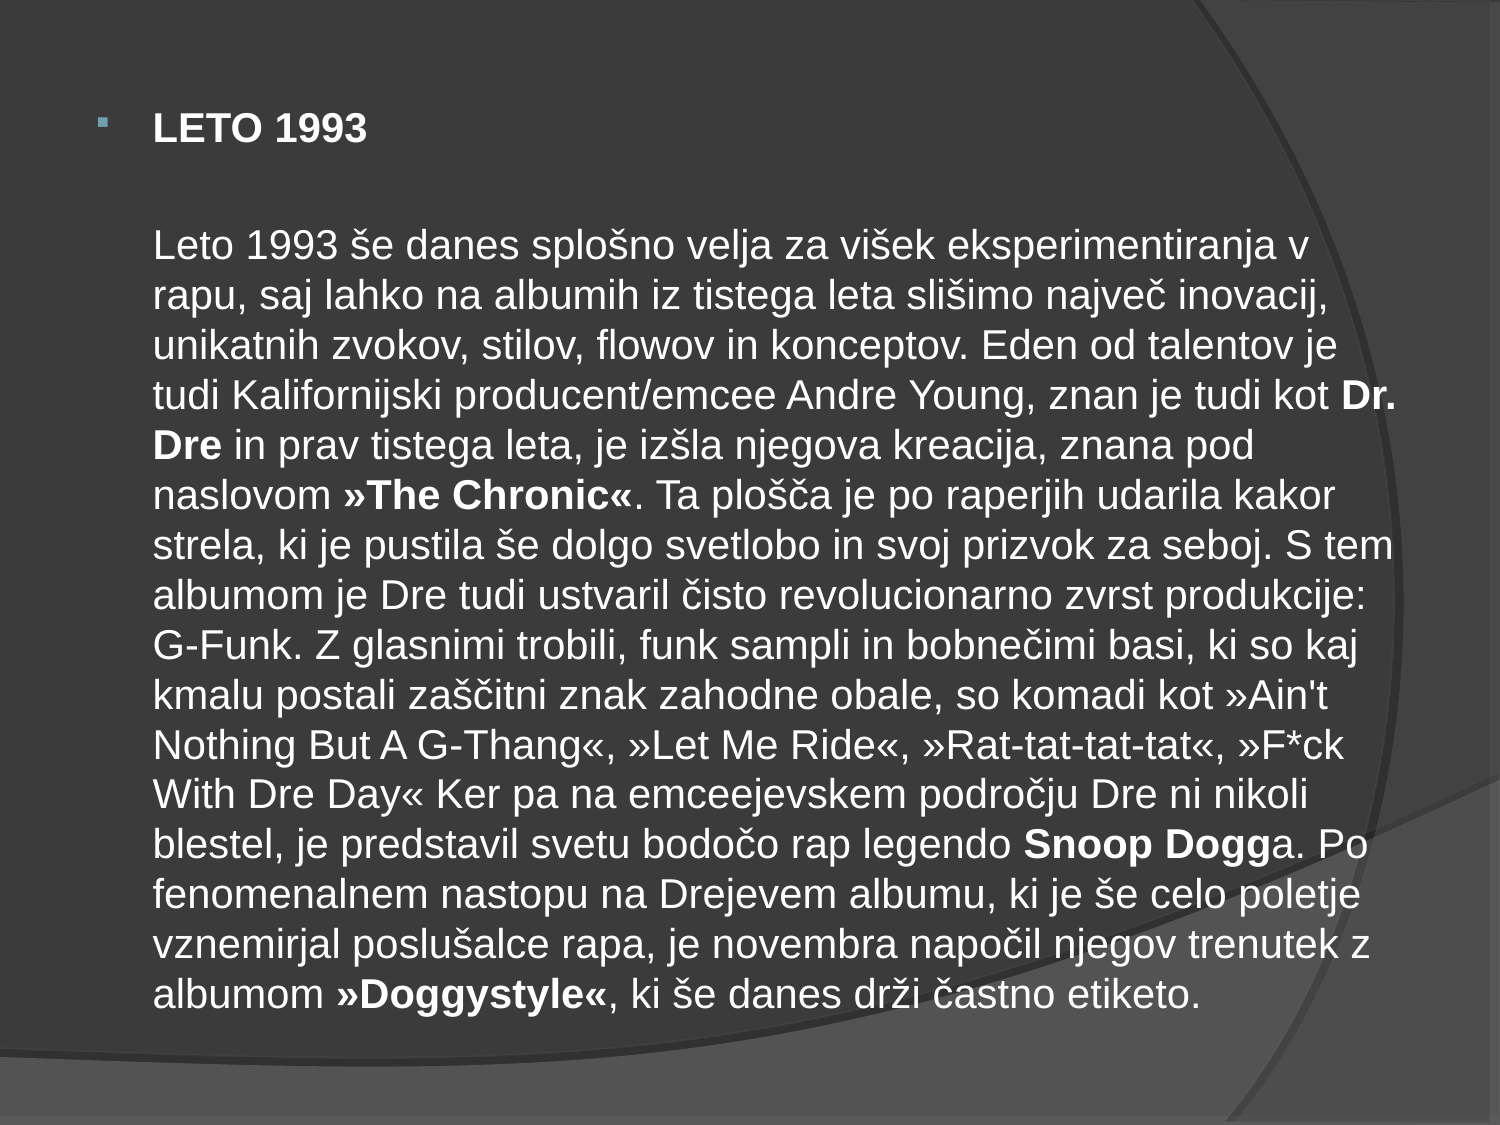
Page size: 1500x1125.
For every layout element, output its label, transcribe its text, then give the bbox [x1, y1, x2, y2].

list LETO 1993 Leto 1993 še danes splošno velja za višek eksperimentiranja v rapu, saj lahko na albumih iz tistega leta slišimo največ inovacij, unikatnih zvokov, stilov, flowov in konceptov. Eden od talentov je tudi Kalifornijski producent/emcee Andre Young, znan je tudi kot Dr. Dre in prav tistega leta, je izšla njegova kreacija, znana pod naslovom »The Chronic«. Ta plošča je po raperjih udarila kakor strela, ki je pustila še dolgo svetlobo in svoj prizvok za seboj. S tem albumom je Dre tudi ustvaril čisto revolucionarno zvrst produkcije: G-Funk. Z glasnimi trobili, funk sampli in bobnečimi basi, ki so kaj kmalu postali zaščitni znak zahodne obale, so komadi kot »Ain't Nothing But A G-Thang«, »Let Me Ride«, »Rat-tat-tat-tat«, »F*ck With Dre Day« Ker pa na emceejevskem področju Dre ni nikoli blestel, je predstavil svetu bodočo rap legendo Snoop Dogga. Po fenomenalnem nastopu na Drejevem albumu, ki je še celo poletje vznemirjal poslušalce rapa, je novembra napočil njegov trenutek z albumom »Doggystyle«, ki še danes drži častno etiketo. [75, 93, 1425, 1043]
